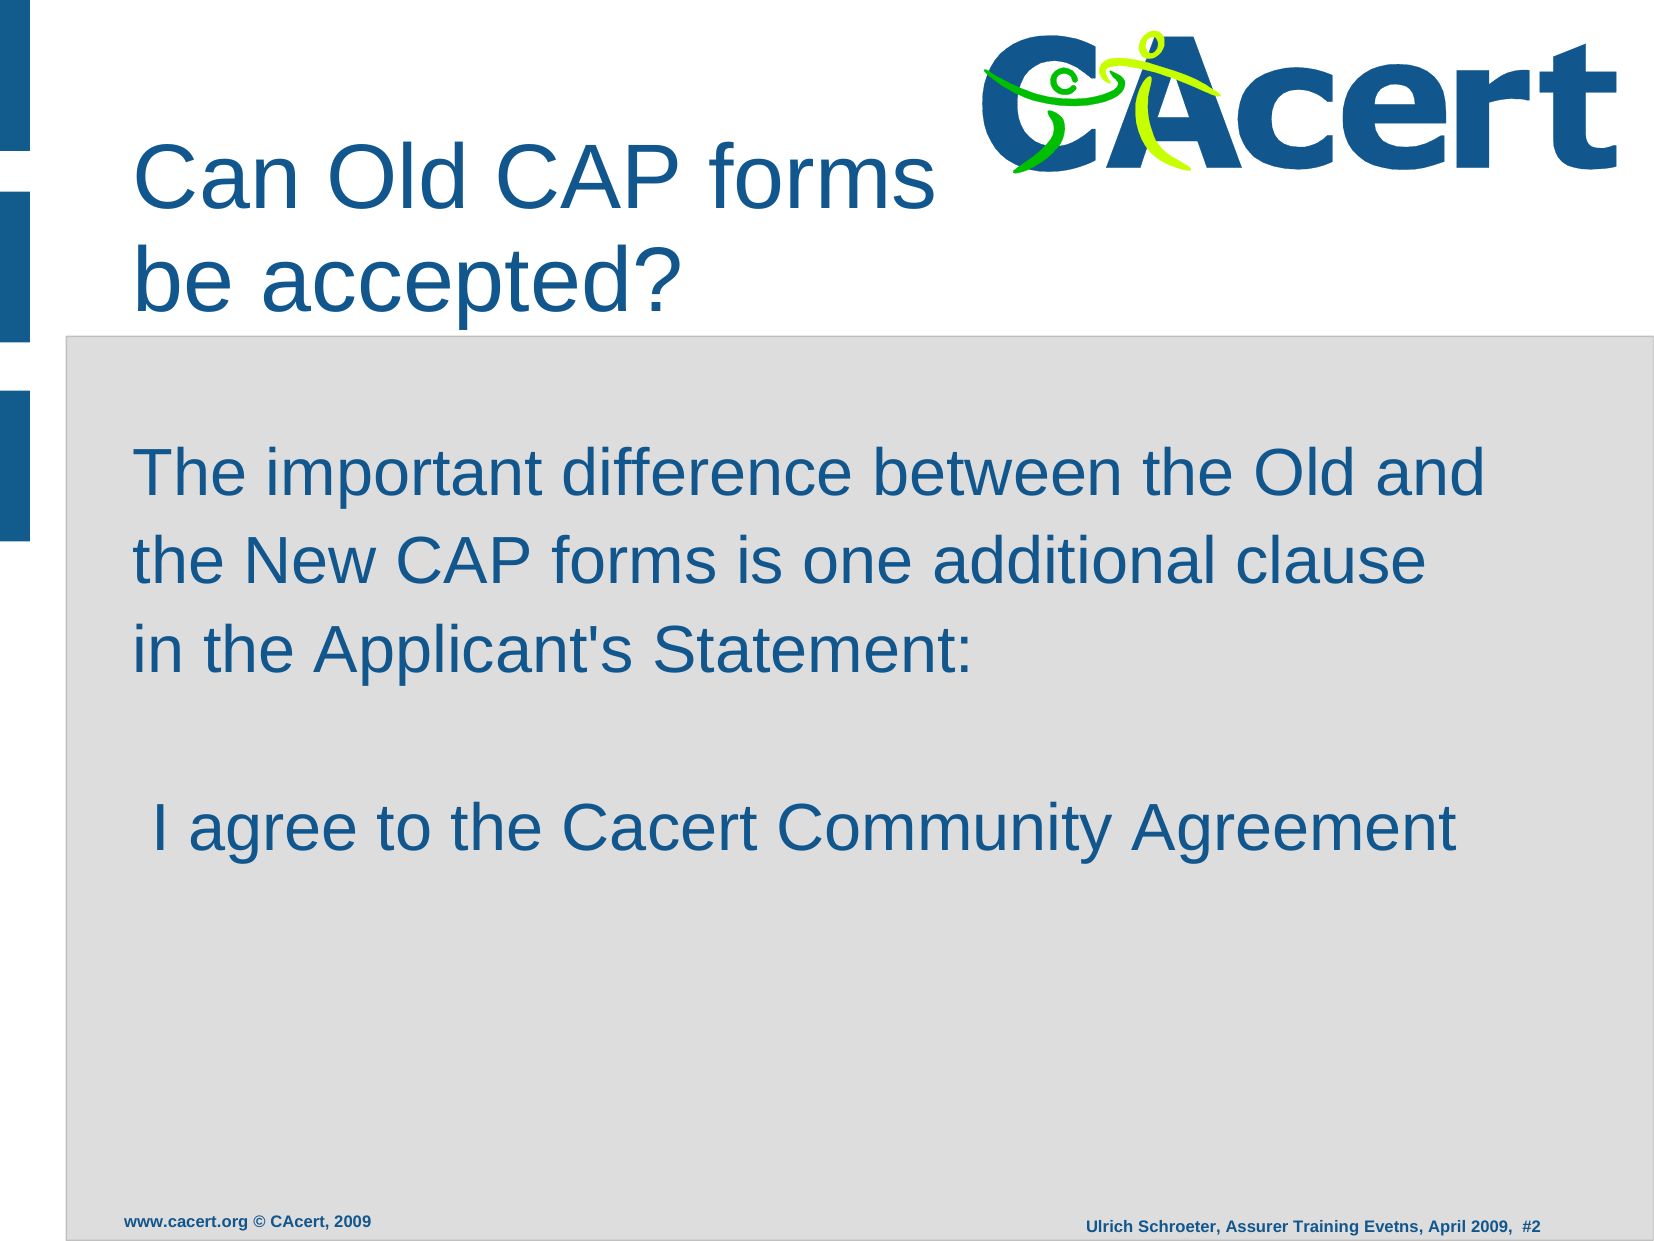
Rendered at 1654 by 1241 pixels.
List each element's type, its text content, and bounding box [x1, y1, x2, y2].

text_box Can Old CAP forms be accepted? [118, 118, 952, 345]
text_box The important difference between the Old and the New CAP forms is one additional clause in the Applicant's Statement: I agree to the Cacert Community Agreement [118, 413, 1597, 873]
